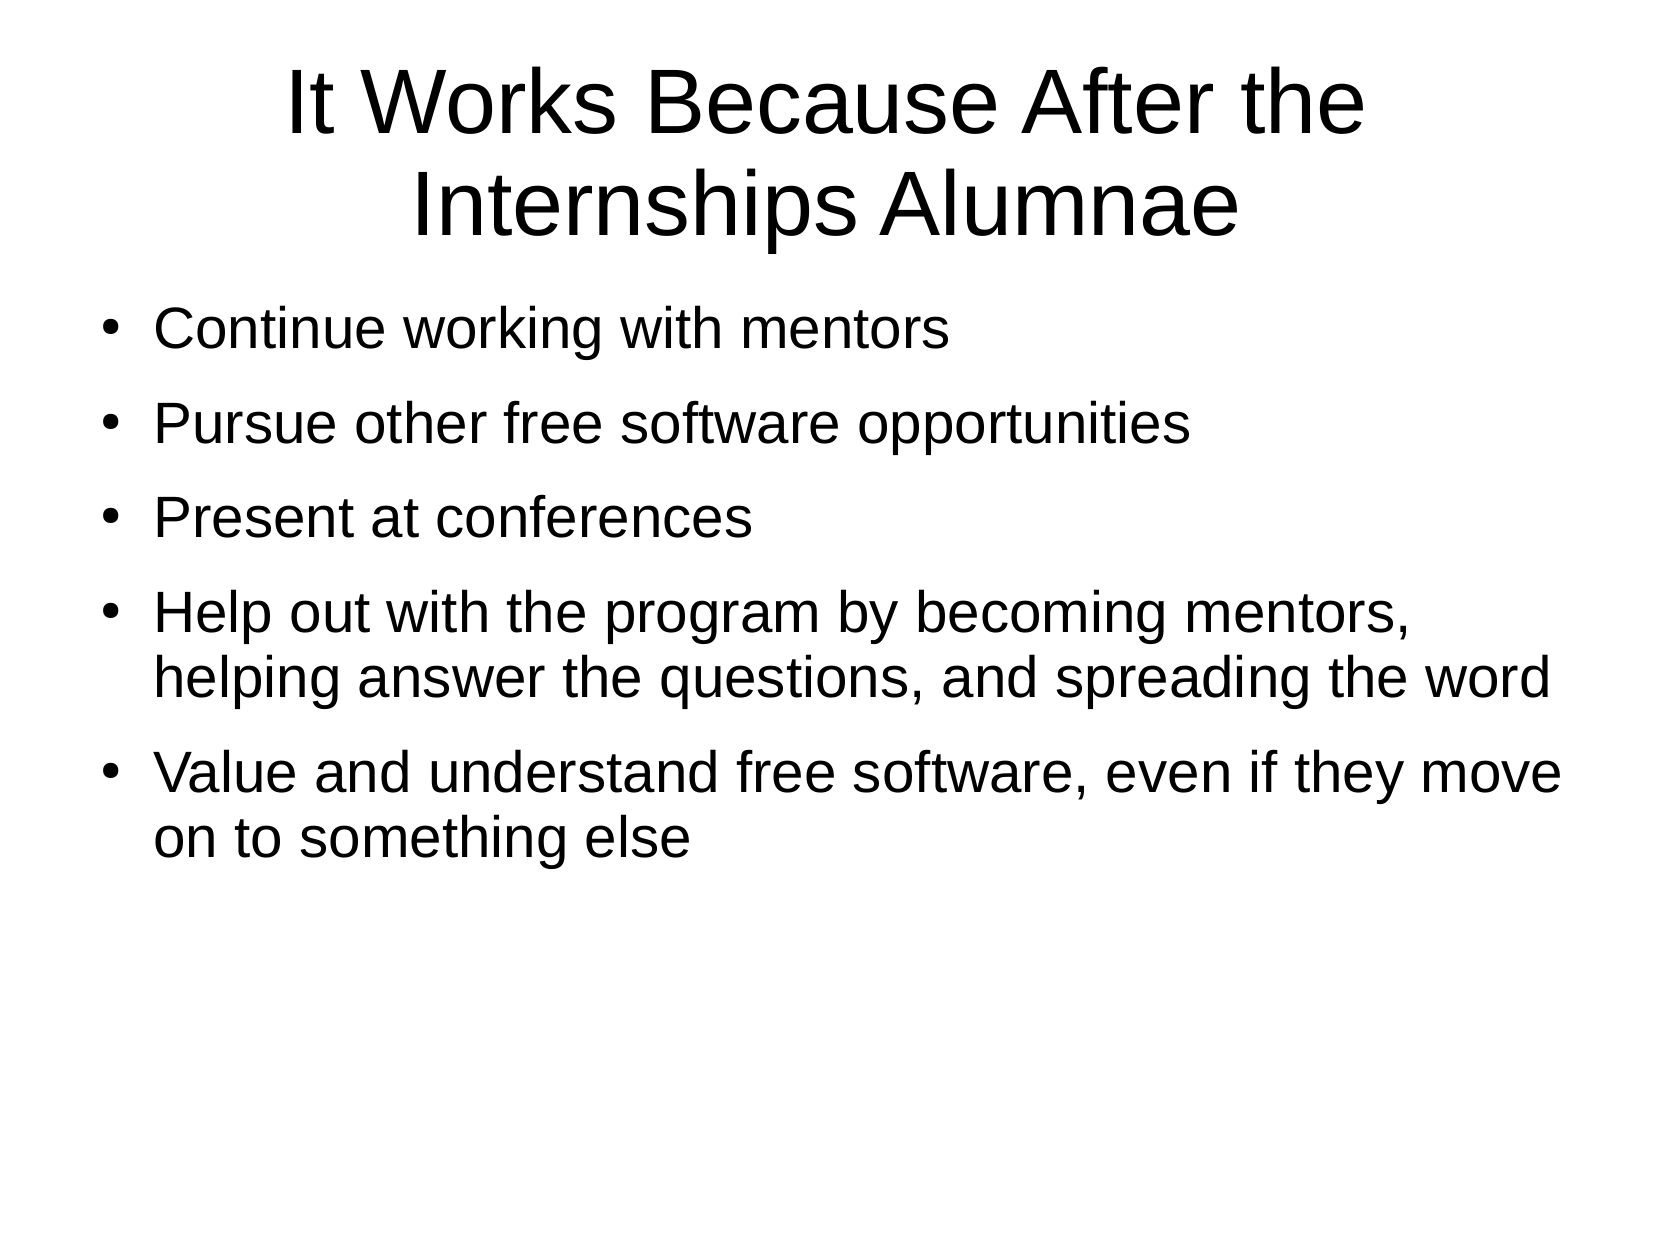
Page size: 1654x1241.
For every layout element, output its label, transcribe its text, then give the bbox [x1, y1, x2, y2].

list Continue working with mentors Pursue other free software opportunities Present at conferences Help out with the program by becoming mentors, helping answer the questions, and spreading the word Value and understand free software, even if they move on to something else [82, 296, 1571, 1016]
title It Works Because After the Internships Alumnae [82, 49, 1571, 257]
